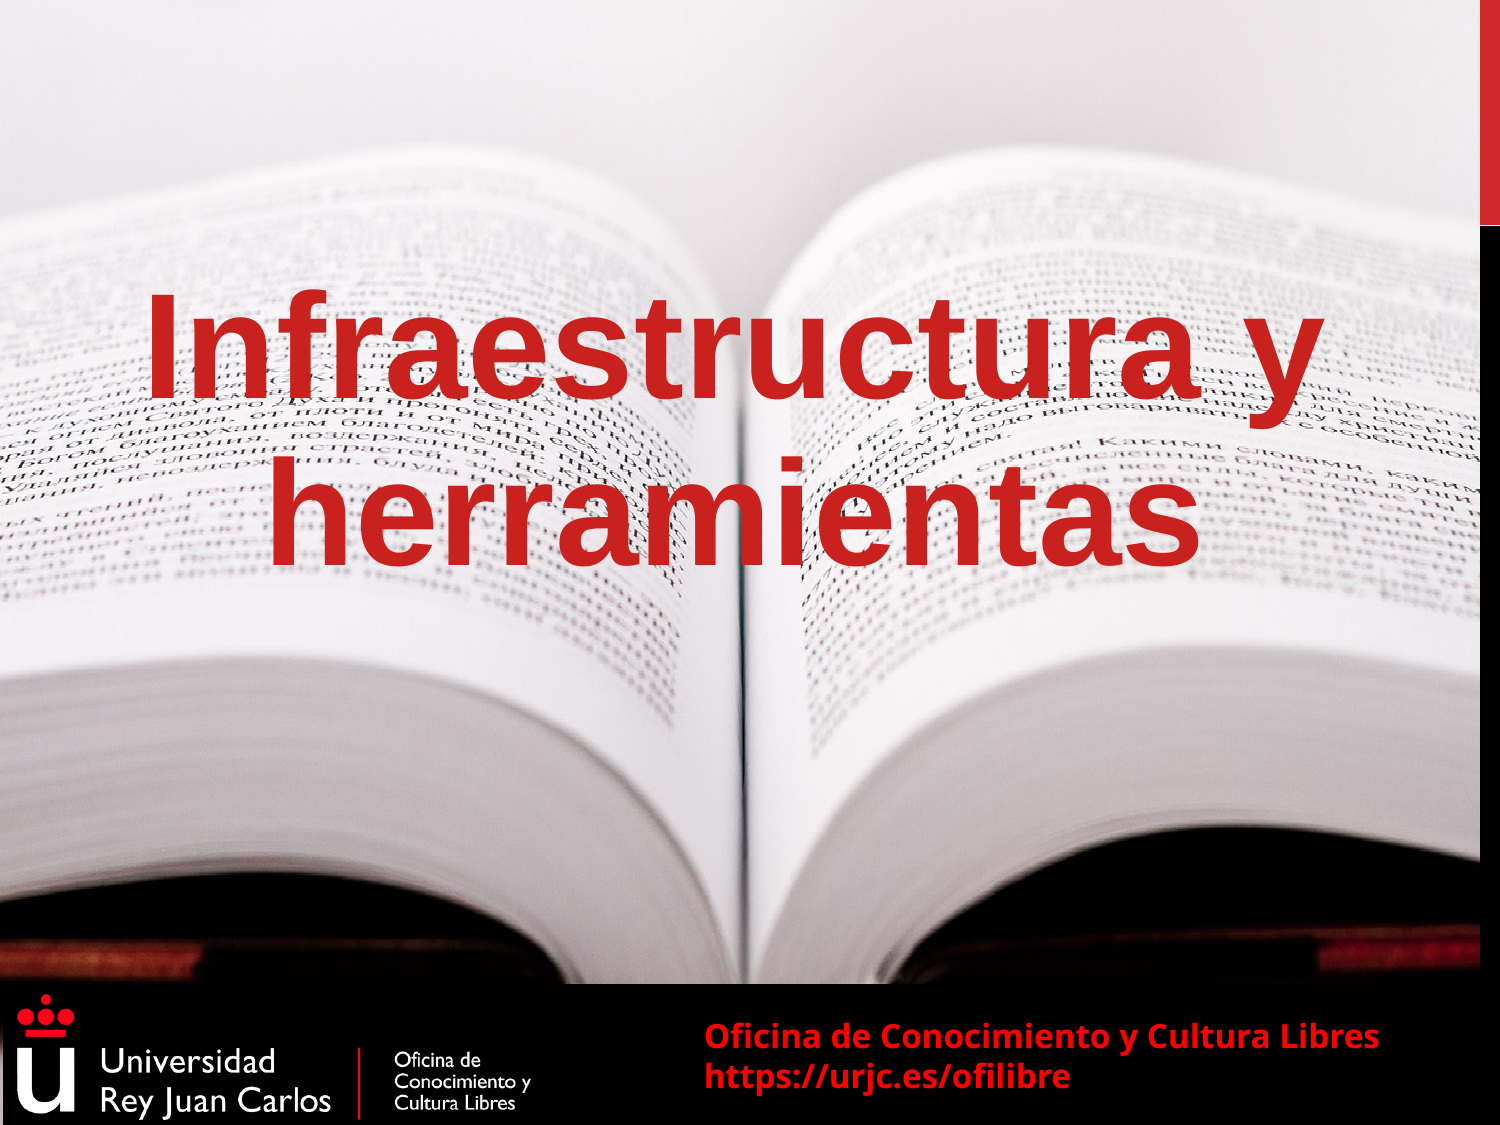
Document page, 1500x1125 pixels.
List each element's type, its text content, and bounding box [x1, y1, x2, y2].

text_box Infraestructura y herramientas [120, 254, 1351, 605]
picture [0, 0, 1500, 1125]
title [75, 285, 1425, 661]
picture [17, 994, 531, 1120]
